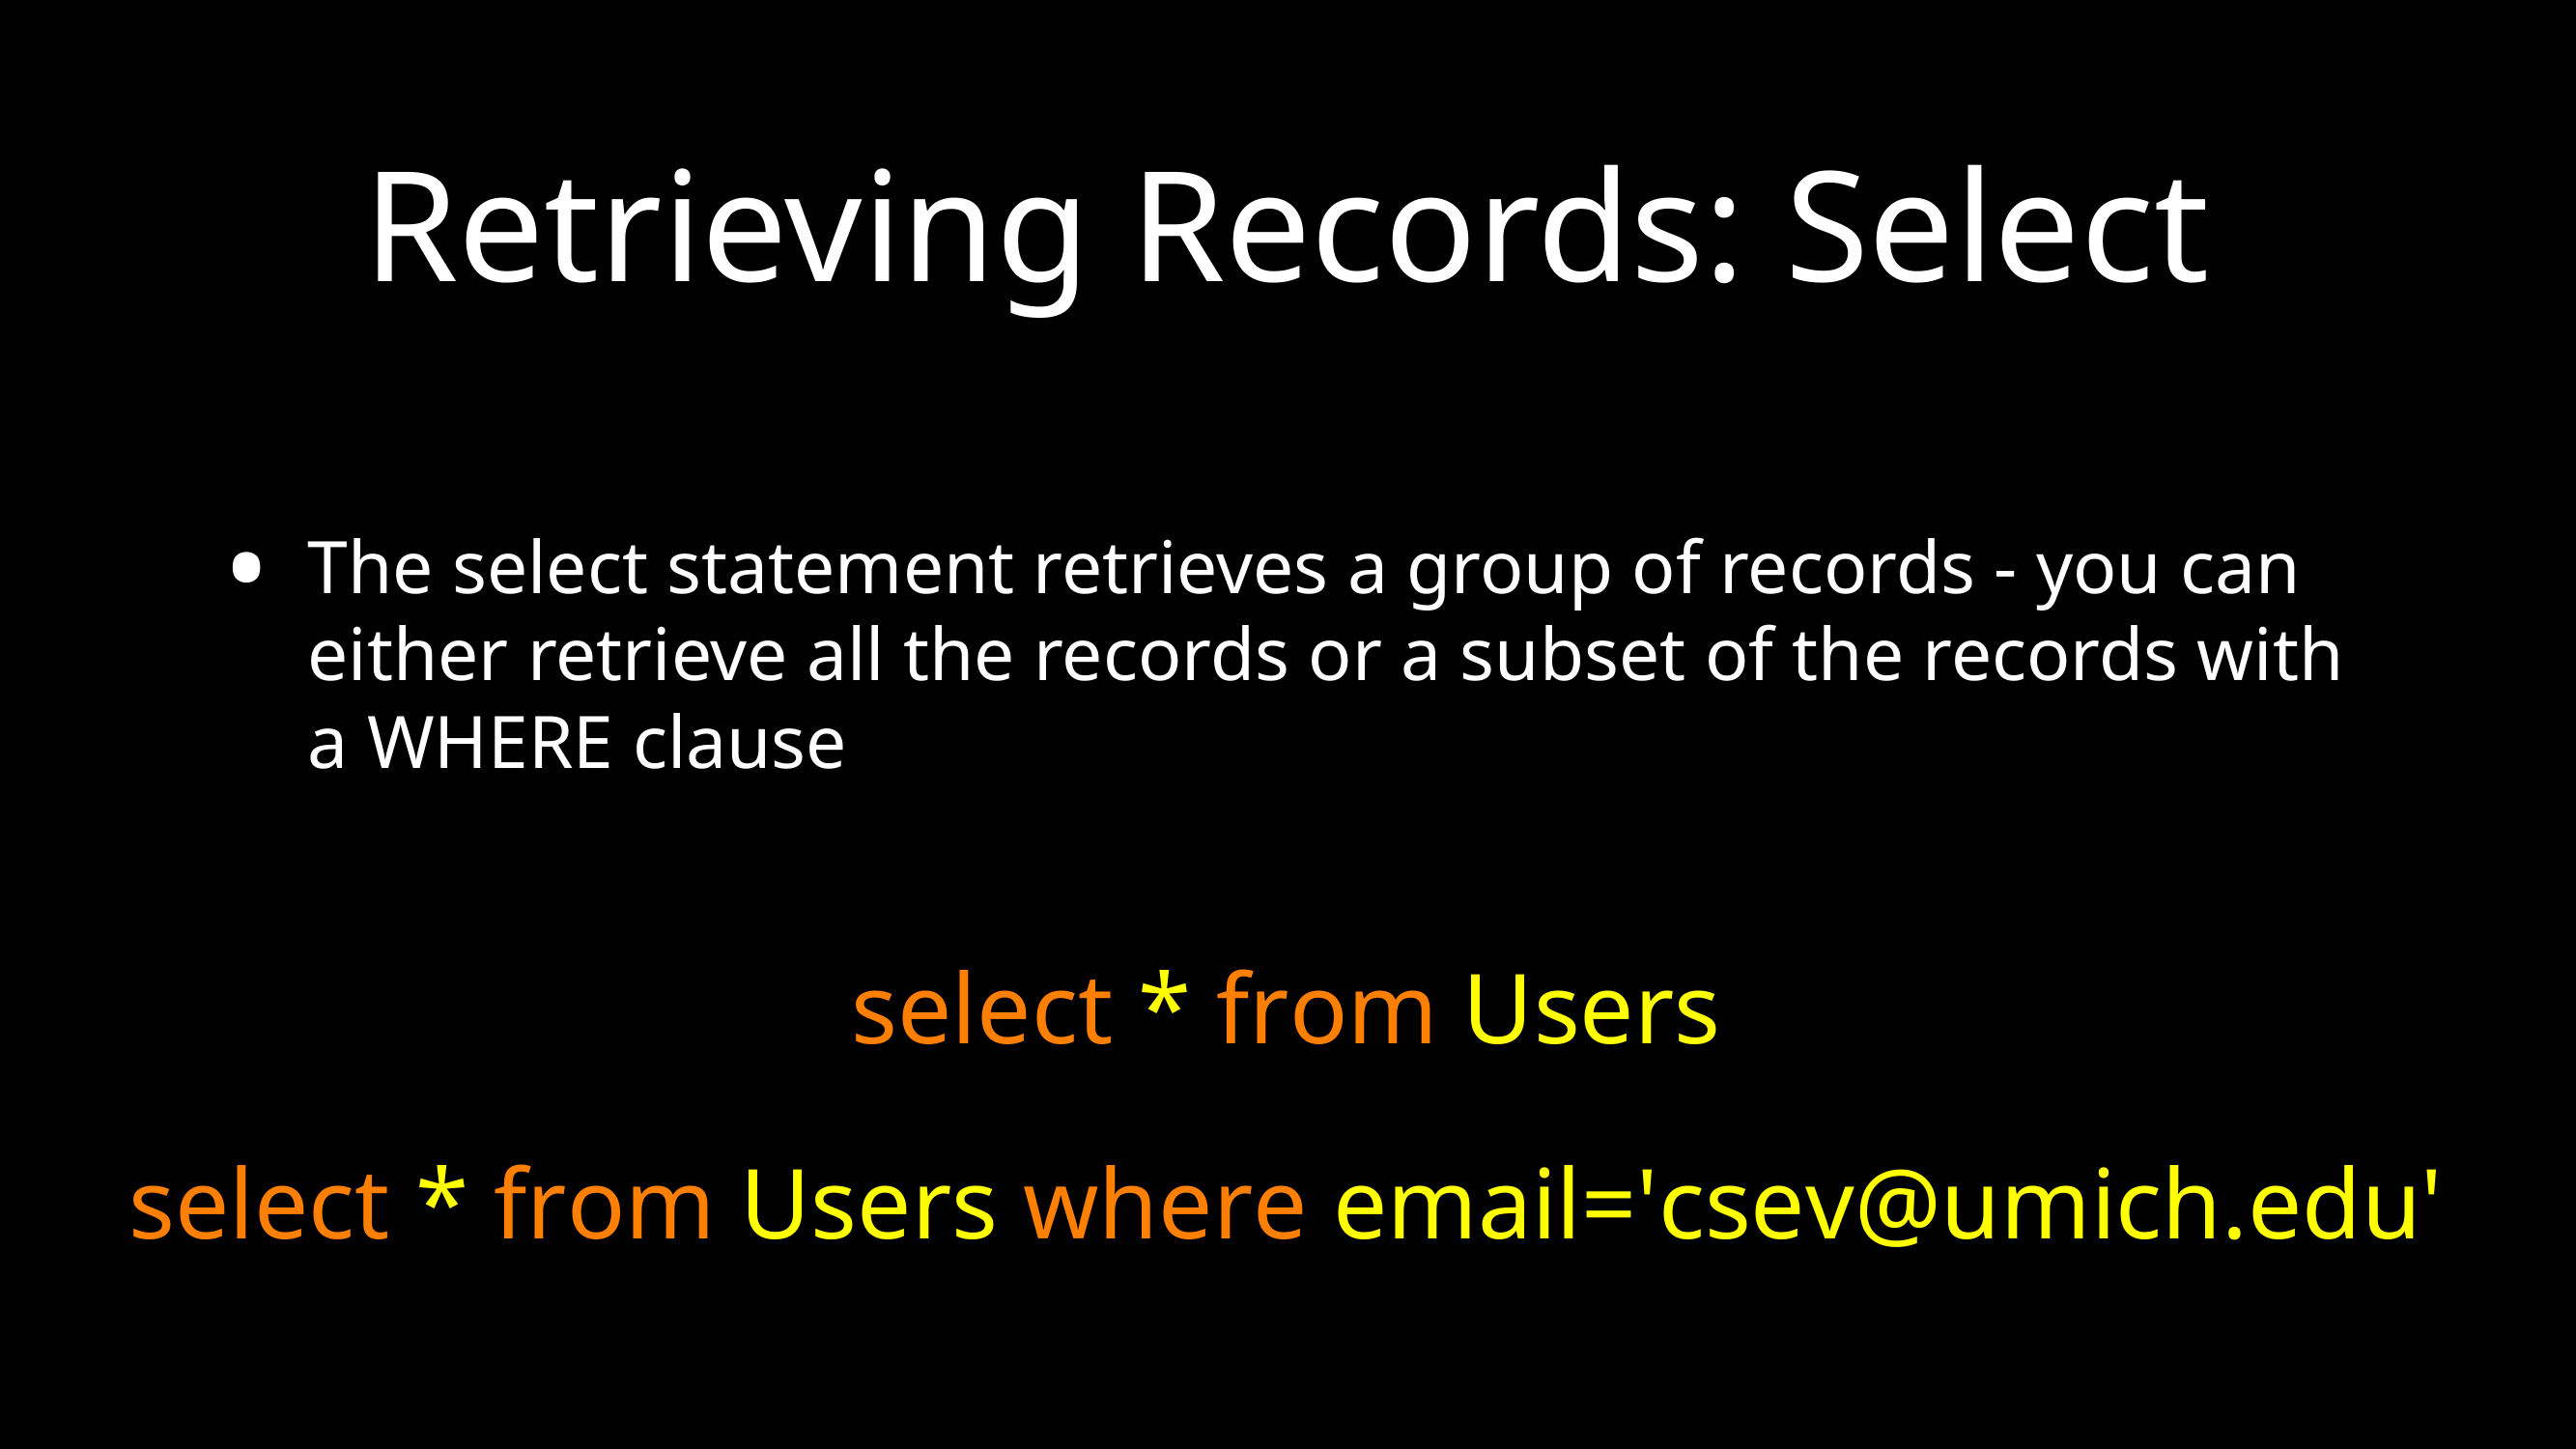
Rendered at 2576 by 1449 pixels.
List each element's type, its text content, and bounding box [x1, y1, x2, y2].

text_box select * from Users [851, 947, 1721, 1064]
text_box select * from Users where email='csev@umich.edu' [128, 1142, 2445, 1259]
title Retrieving Records: Select [183, 38, 2392, 403]
list The select statement retrieves a group of records - you can either retrieve all the records or a subset of the records with a WHERE clause [183, 412, 2392, 892]
